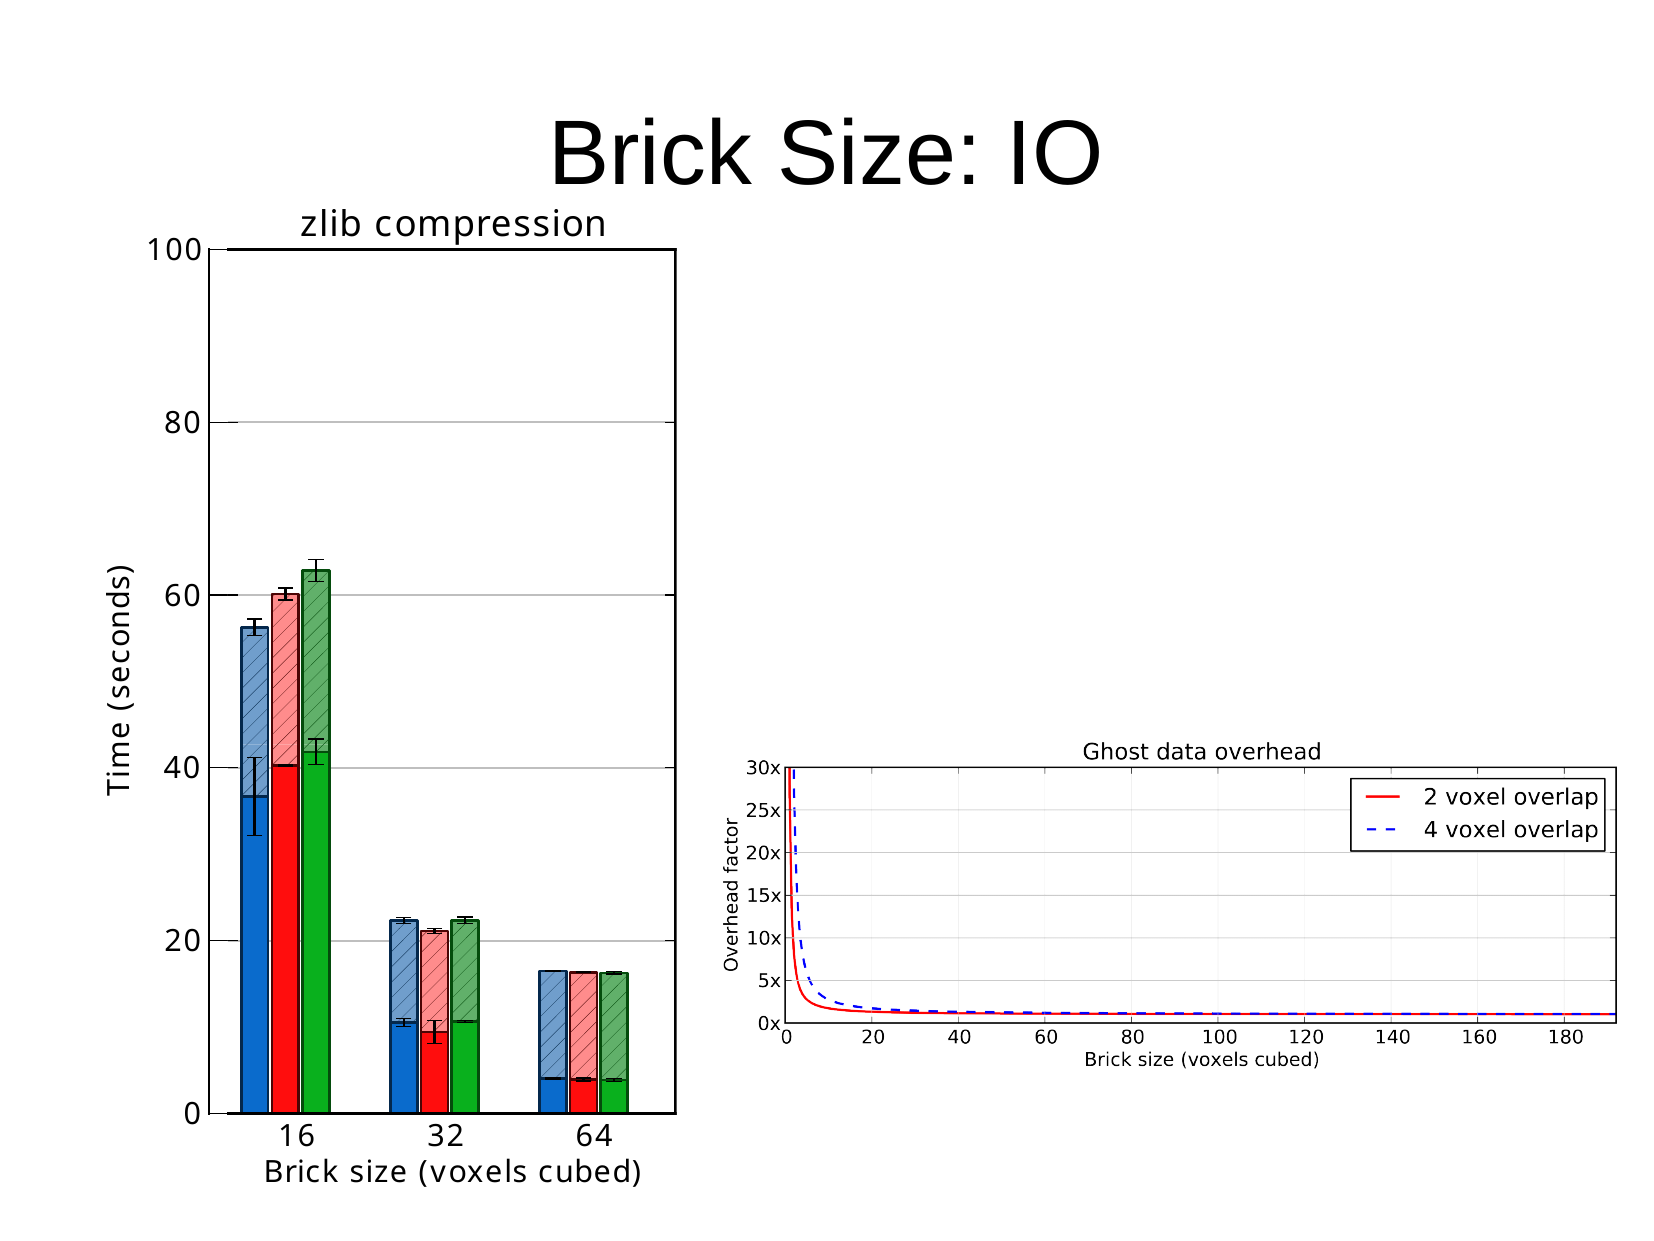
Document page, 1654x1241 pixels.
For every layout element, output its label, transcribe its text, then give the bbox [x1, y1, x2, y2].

title Brick Size: IO [82, 49, 1571, 257]
picture [717, 733, 1625, 1075]
picture [106, 209, 677, 1188]
